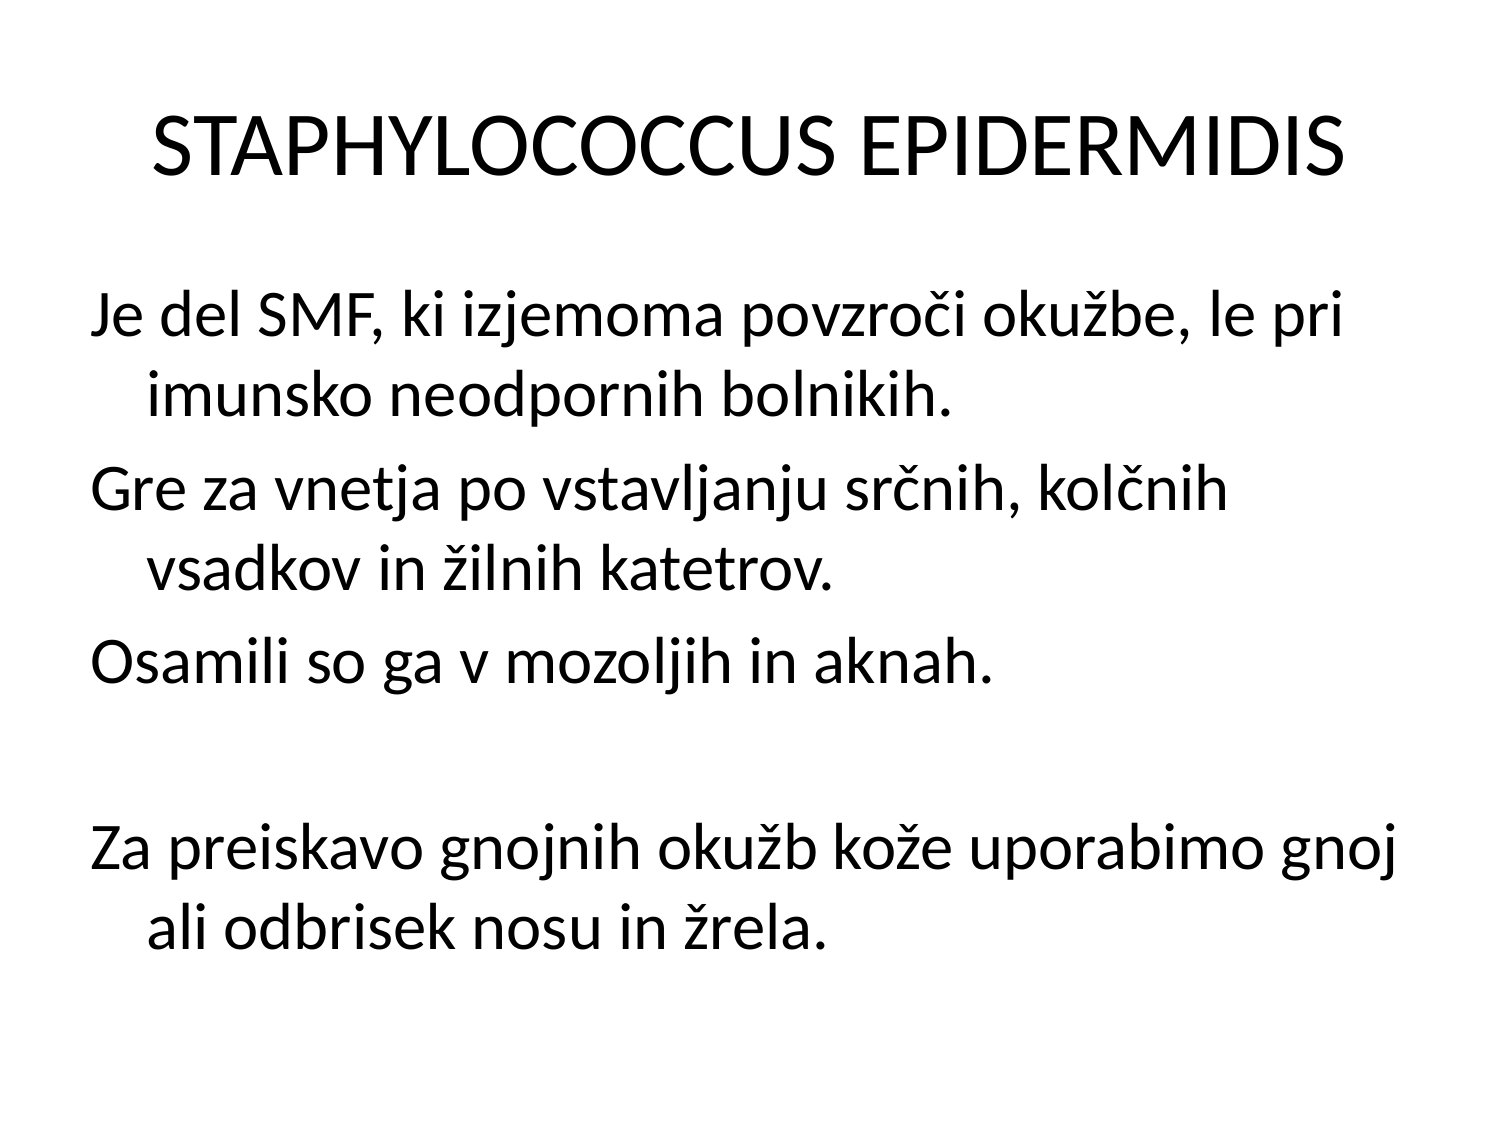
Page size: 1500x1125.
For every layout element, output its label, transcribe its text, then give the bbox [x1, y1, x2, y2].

list Je del SMF, ki izjemoma povzroči okužbe, le pri imunsko neodpornih bolnikih. Gre za vnetja po vstavljanju srčnih, kolčnih vsadkov in žilnih katetrov. Osamili so ga v mozoljih in aknah. Za preiskavo gnojnih okužb kože uporabimo gnoj ali odbrisek nosu in žrela. [75, 262, 1425, 1005]
title STAPHYLOCOCCUS EPIDERMIDIS [75, 45, 1425, 233]
